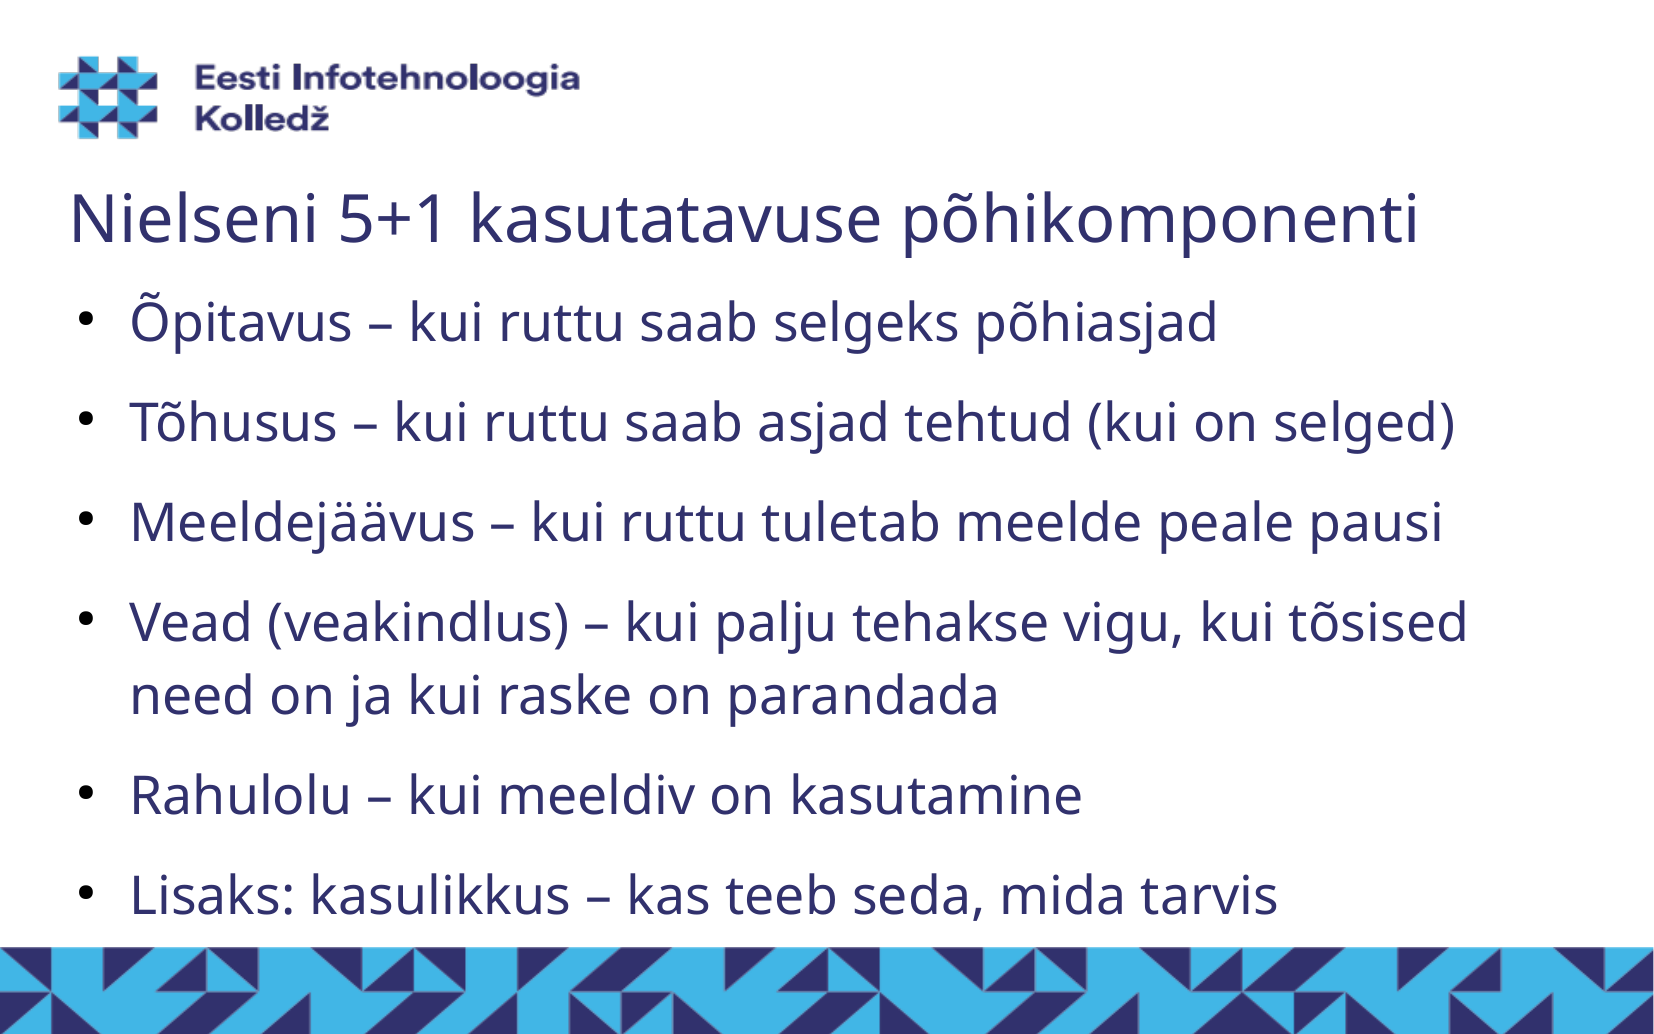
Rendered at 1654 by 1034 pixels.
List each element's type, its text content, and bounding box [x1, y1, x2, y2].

title Nielseni 5+1 kasutatavuse põhikomponenti [68, 147, 1536, 283]
list Õpitavus – kui ruttu saab selgeks põhiasjad Tõhusus – kui ruttu saab asjad tehtud (kui on selged) Meeldejäävus – kui ruttu tuletab meelde peale pausi Vead (veakindlus) – kui palju tehakse vigu, kui tõsised need on ja kui raske on parandada Rahulolu – kui meeldiv on kasutamine Lisaks: kasulikkus – kas teeb seda, mida tarvis [59, 283, 1595, 936]
